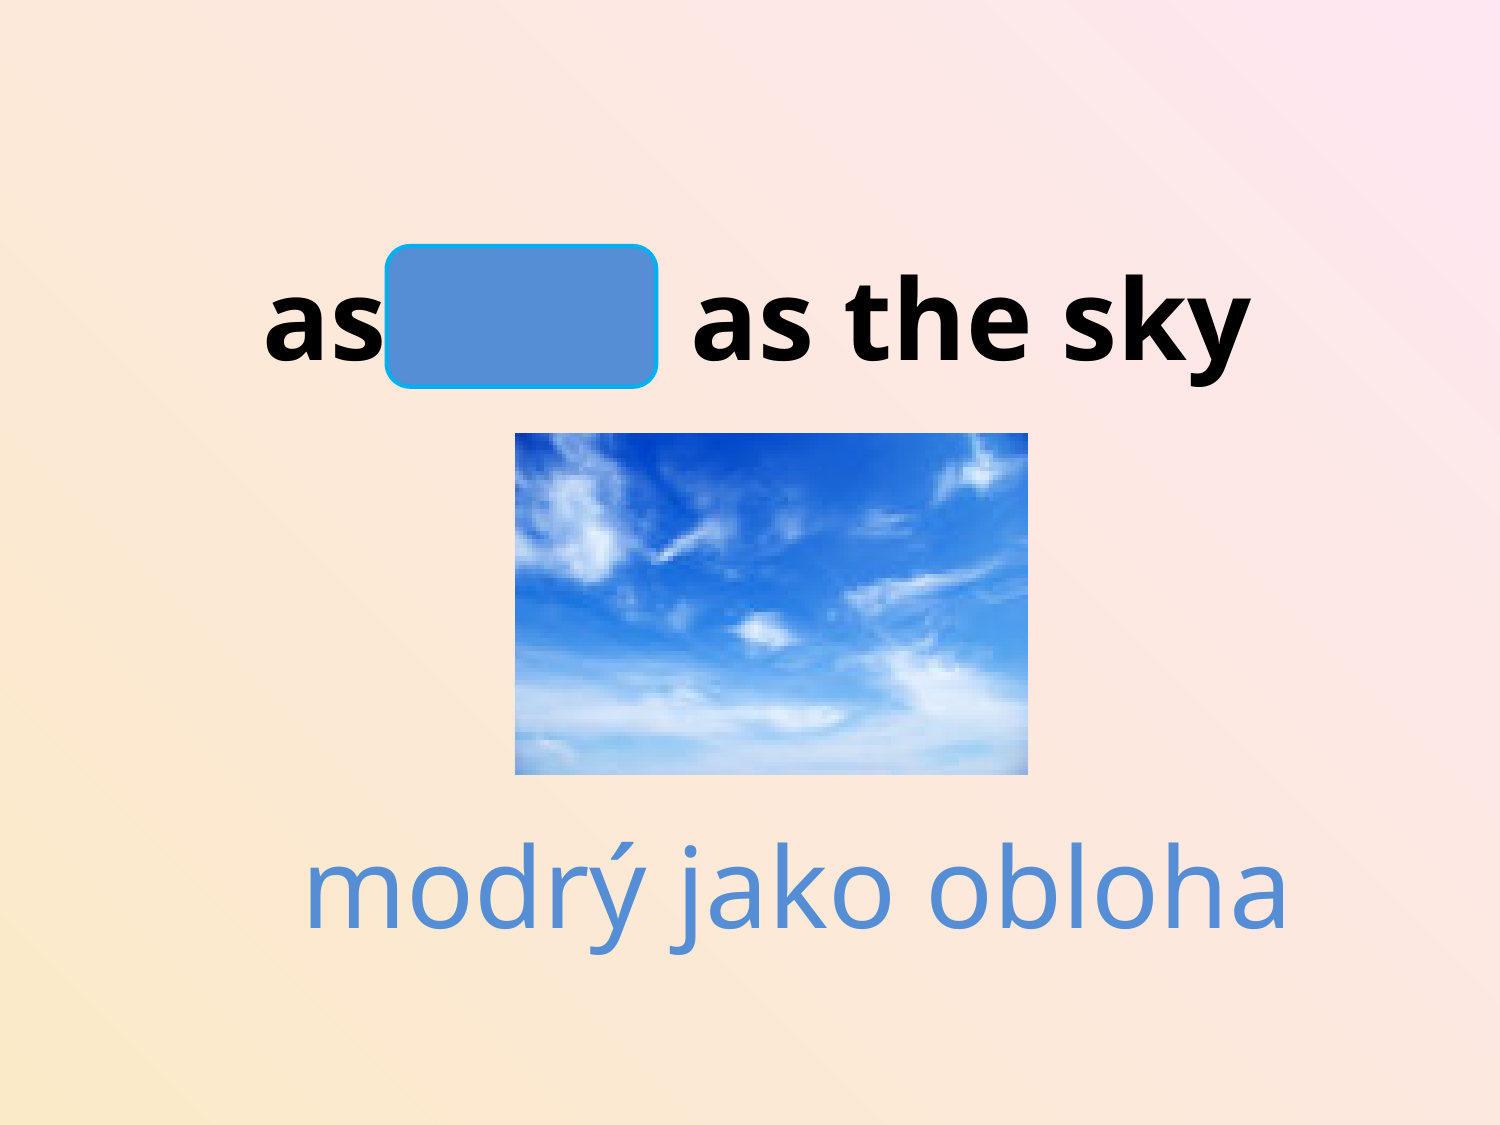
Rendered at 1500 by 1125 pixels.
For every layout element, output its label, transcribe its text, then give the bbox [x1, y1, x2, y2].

title as blue as the sky [82, 222, 1433, 411]
text_box modrý jako obloha [199, 808, 1395, 959]
text_box [386, 246, 657, 387]
picture [515, 433, 1028, 775]
